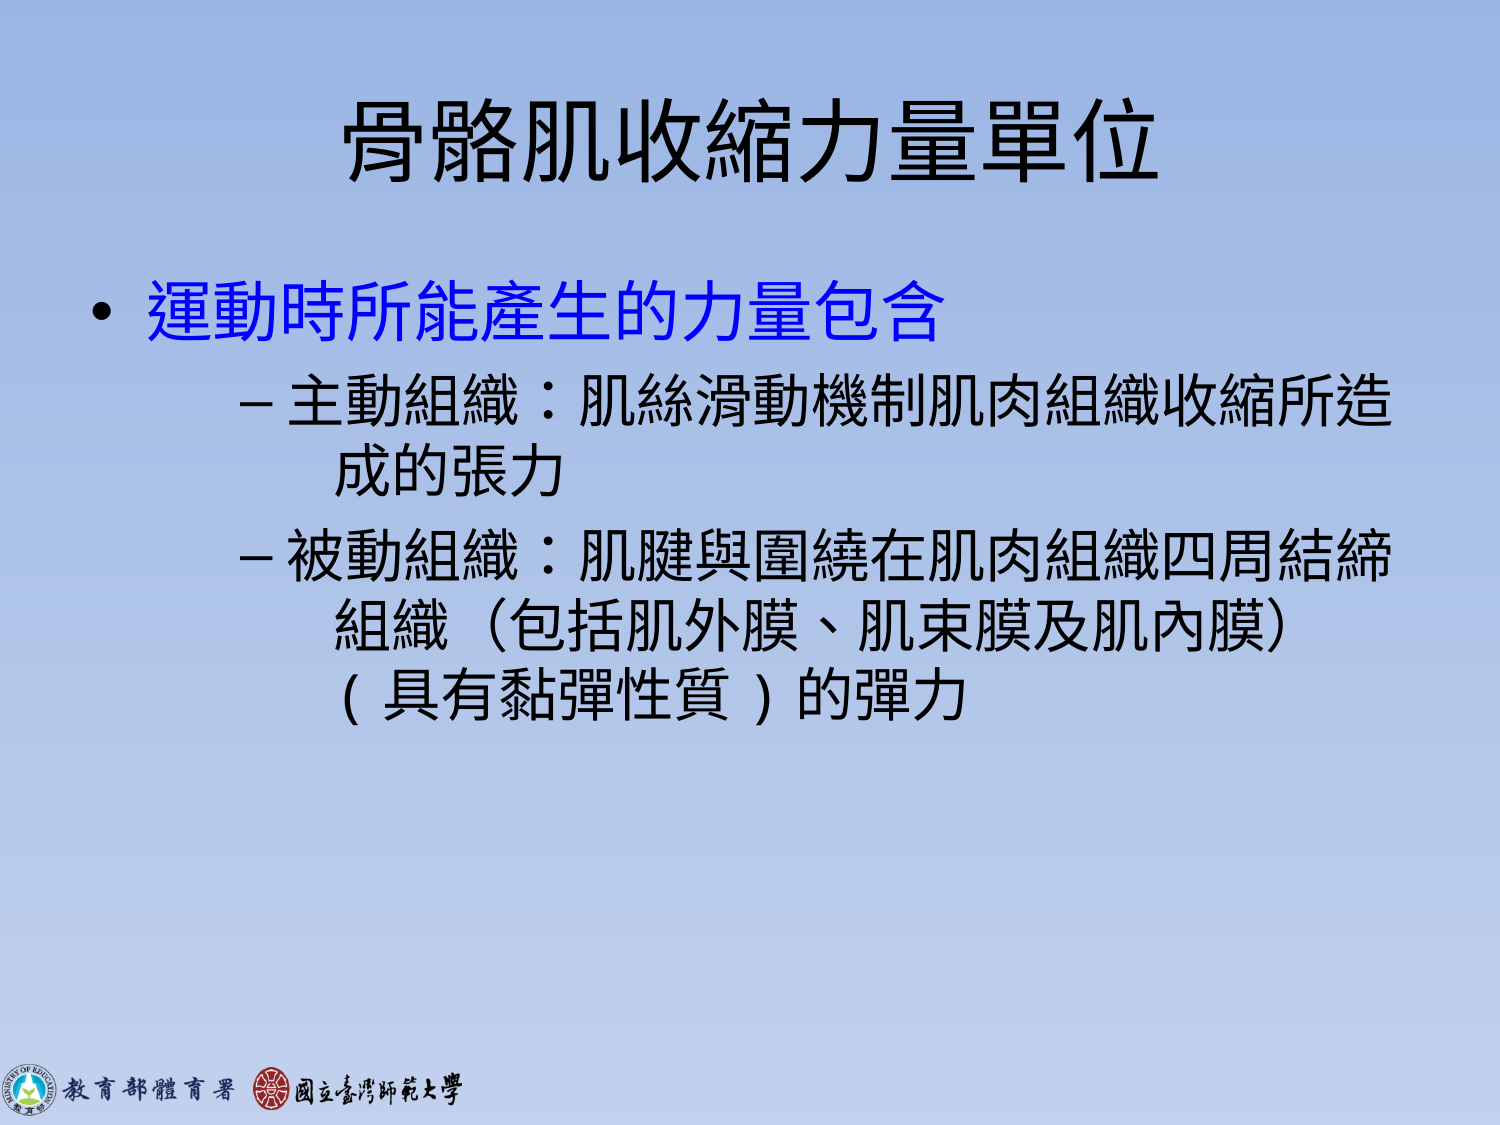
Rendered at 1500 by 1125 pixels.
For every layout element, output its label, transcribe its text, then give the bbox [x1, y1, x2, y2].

list 運動時所能產生的力量包含 主動組織：肌絲滑動機制肌肉組織收縮所造成的張力 被動組織：肌腱與圍繞在肌肉組織四周結締組織（包括肌外膜、肌束膜及肌內膜）(具有黏彈性質)的彈力 [75, 262, 1426, 1005]
title 骨骼肌收縮力量單位 [75, 45, 1426, 233]
